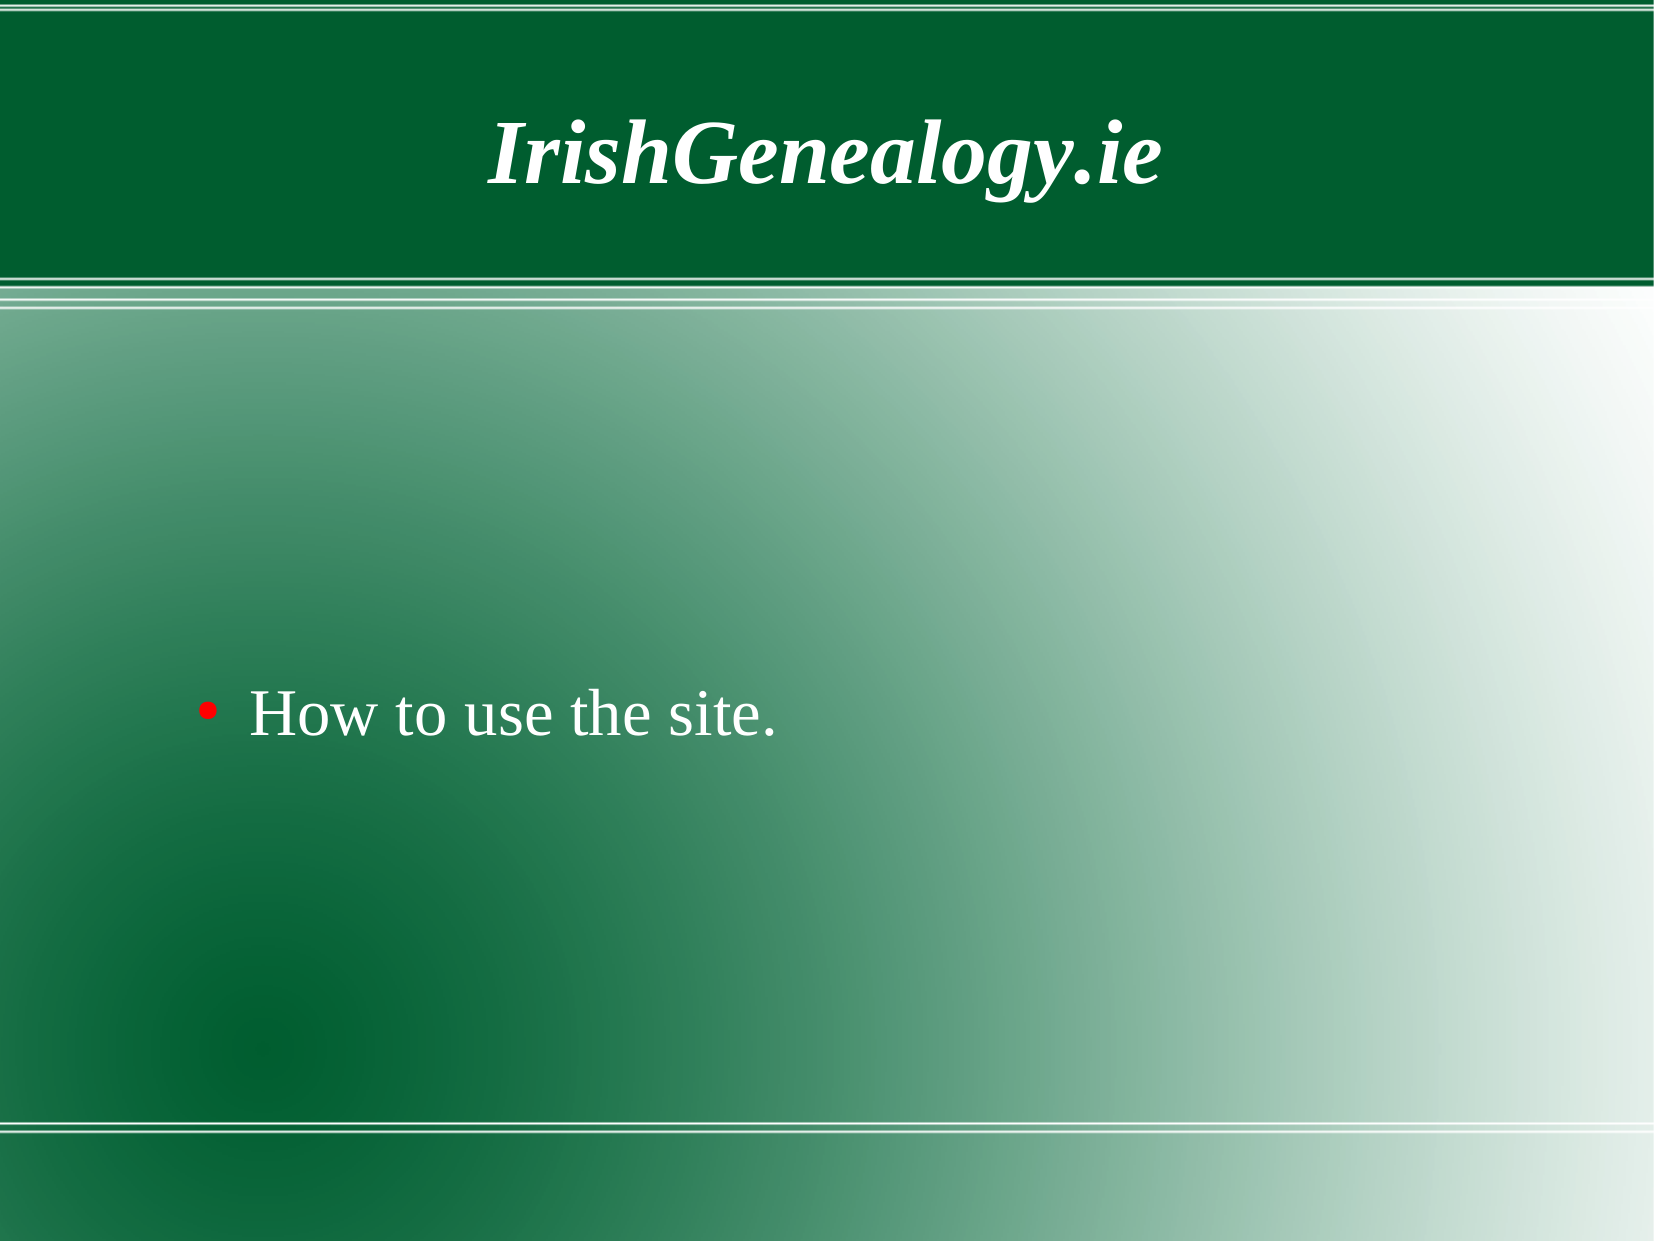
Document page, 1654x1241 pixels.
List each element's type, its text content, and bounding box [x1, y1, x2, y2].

title IrishGenealogy.ie [82, 49, 1571, 257]
list How to use the site. [178, 364, 1570, 1147]
picture [0, 0, 1654, 1241]
